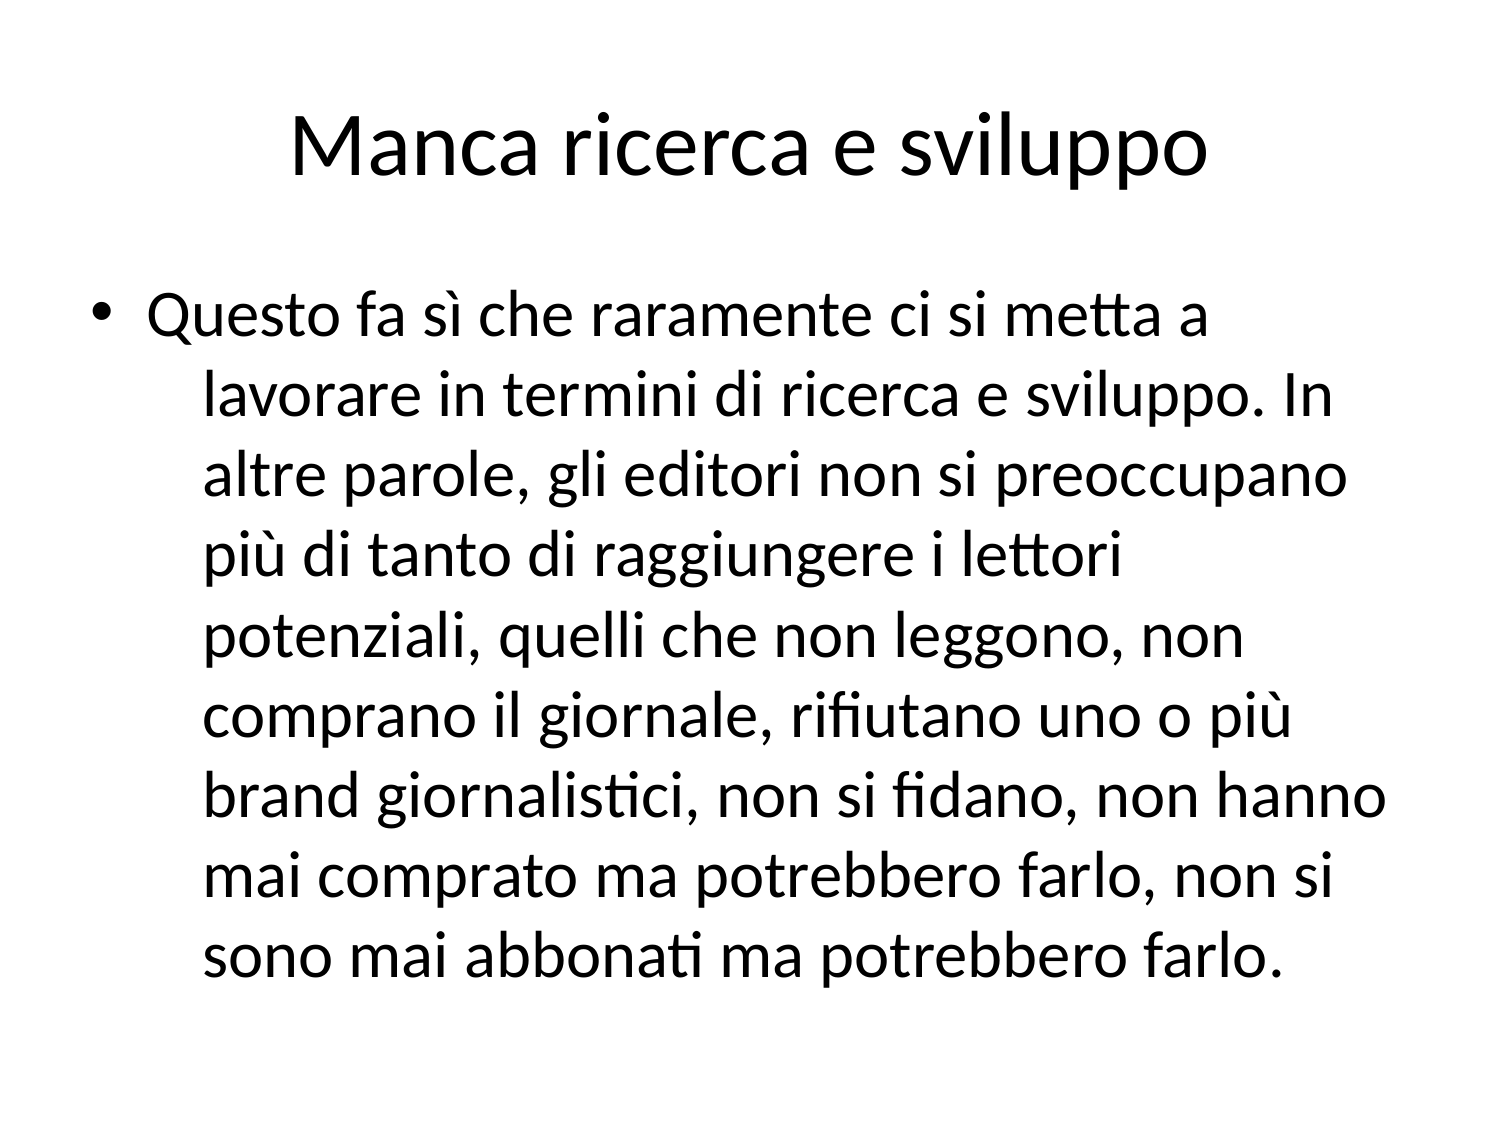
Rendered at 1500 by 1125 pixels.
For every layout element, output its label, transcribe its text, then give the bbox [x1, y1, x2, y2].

list Questo fa sì che raramente ci si metta a lavorare in termini di ricerca e sviluppo. In altre parole, gli editori non si preoccupano più di tanto di raggiungere i lettori potenziali, quelli che non leggono, non comprano il giornale, rifiutano uno o più brand giornalistici, non si fidano, non hanno mai comprato ma potrebbero farlo, non si sono mai abbonati ma potrebbero farlo. [75, 262, 1426, 1005]
title Manca ricerca e sviluppo [75, 45, 1426, 233]
